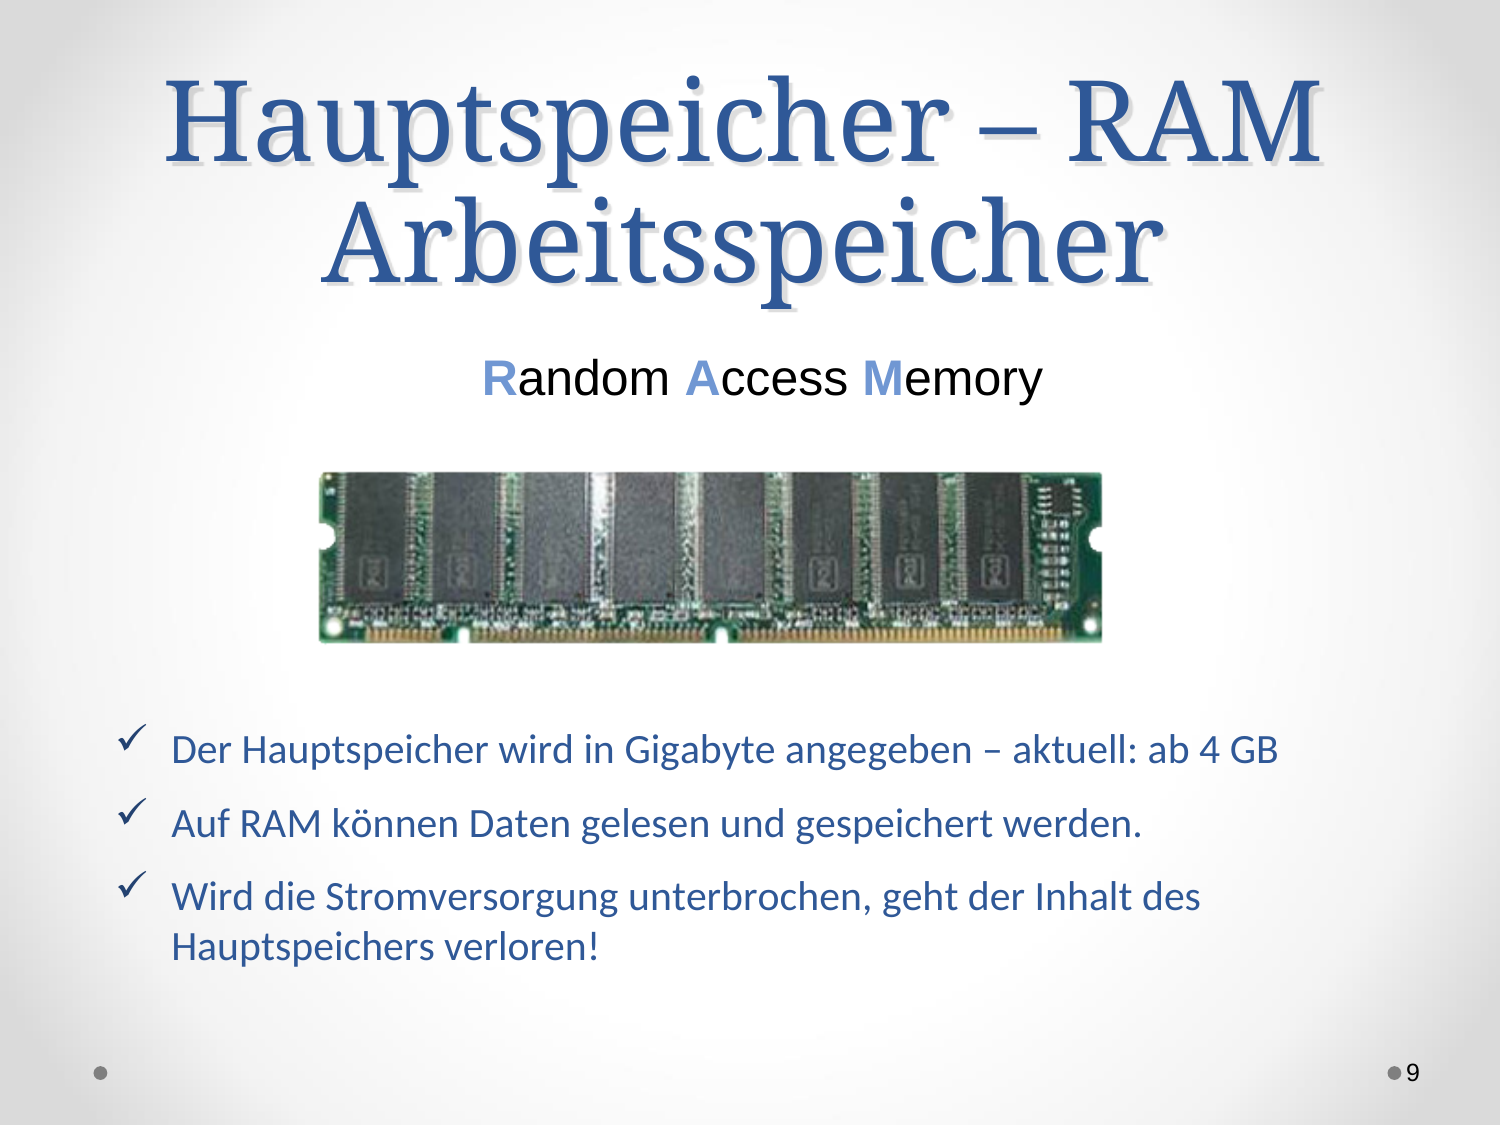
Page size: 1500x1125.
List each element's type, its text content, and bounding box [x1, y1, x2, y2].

text_box <Nummer> [1401, 1042, 1494, 1103]
picture [0, 0, 1500, 1125]
text_box Der Hauptspeicher wird in Gigabyte angegeben – aktuell: ab 4 GB Auf RAM können Daten gelesen und gespeichert werden. Wird die Stromversorgung unterbrochen, geht der Inhalt des Hauptspeichers verloren! [100, 714, 1412, 977]
title Hauptspeicher – RAM Arbeitsspeicher [68, 55, 1419, 313]
text_box Random Access Memory [249, 337, 1276, 414]
